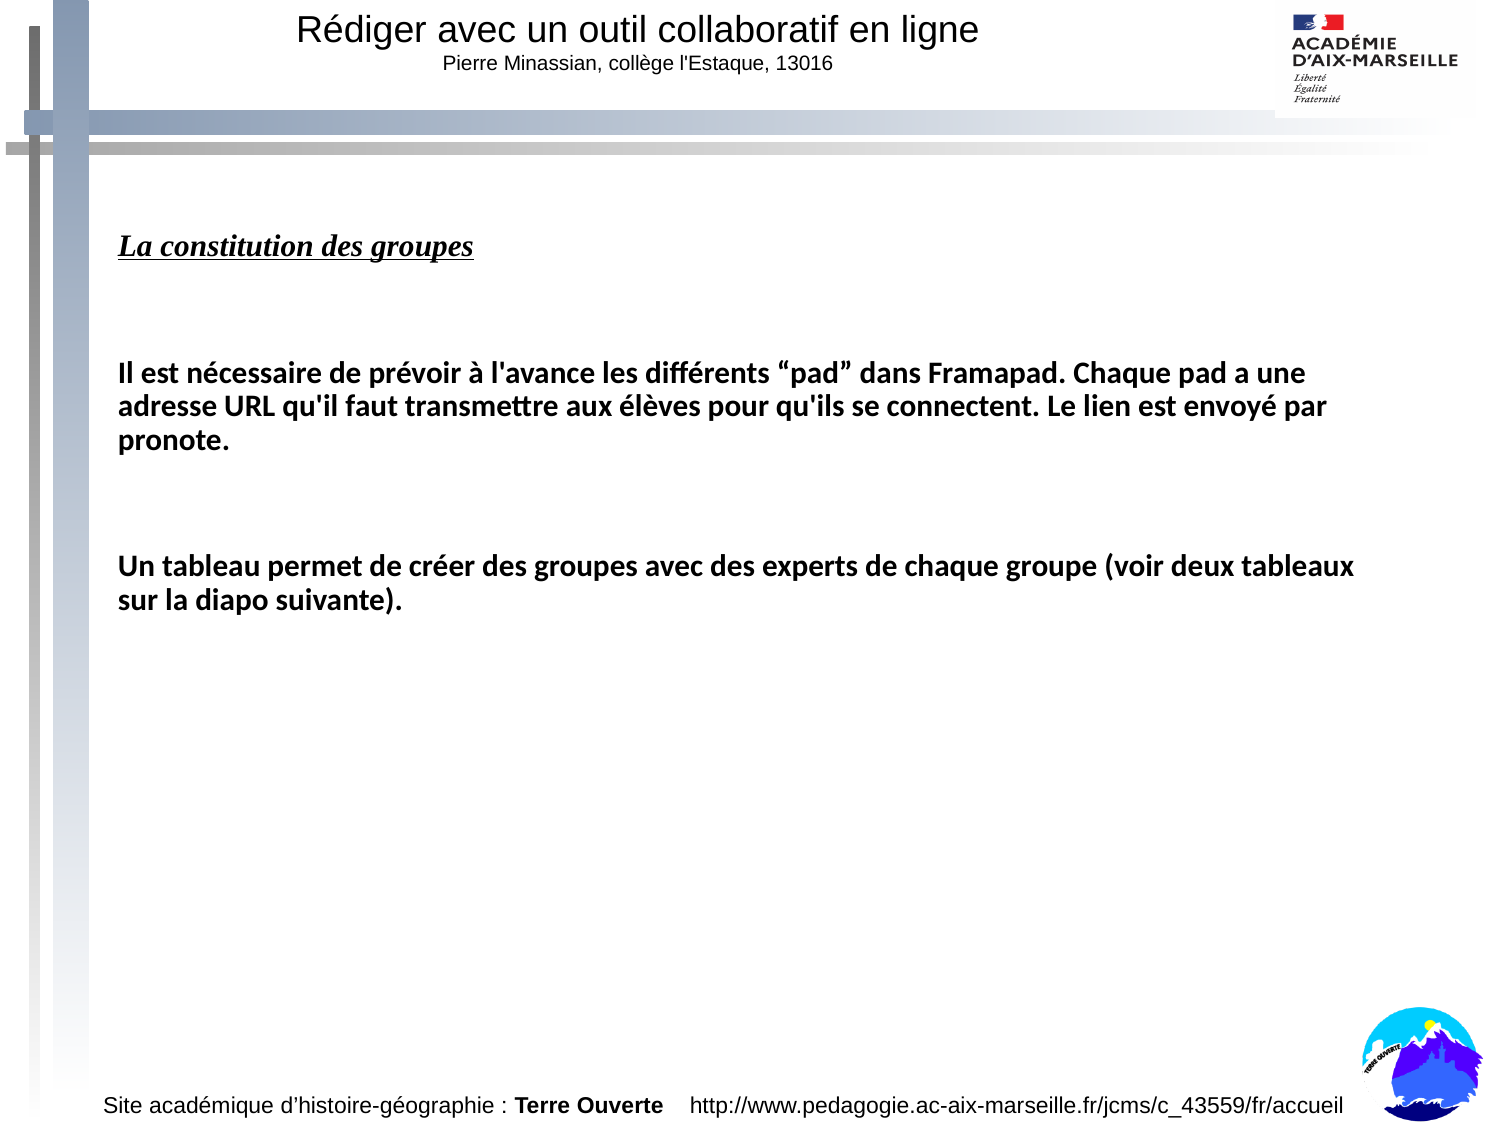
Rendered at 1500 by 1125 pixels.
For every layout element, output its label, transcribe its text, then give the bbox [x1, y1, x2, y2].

text_box Site académique d’histoire-géographie : Terre Ouverte http://www.pedagogie.ac-aix-marseille.fr/jcms/c_43559/fr/accueil [88, 1083, 1361, 1125]
picture [1275, 0, 1476, 118]
list La constitution des groupes Il est nécessaire de prévoir à l'avance les différents “pad” dans Framapad. Chaque pad a une adresse URL qu'il faut transmettre aux élèves pour qu'ils se connectent. Le lien est envoyé par pronote. Un tableau permet de créer des groupes avec des experts de chaque groupe (voir deux tableaux sur la diapo suivante). [103, 222, 1397, 981]
picture [1360, 1006, 1484, 1122]
text_box Rédiger avec un outil collaboratif en ligne Pierre Minassian, collège l'Estaque, 13016 [88, 0, 1188, 83]
text_box [5, 0, 1454, 1121]
